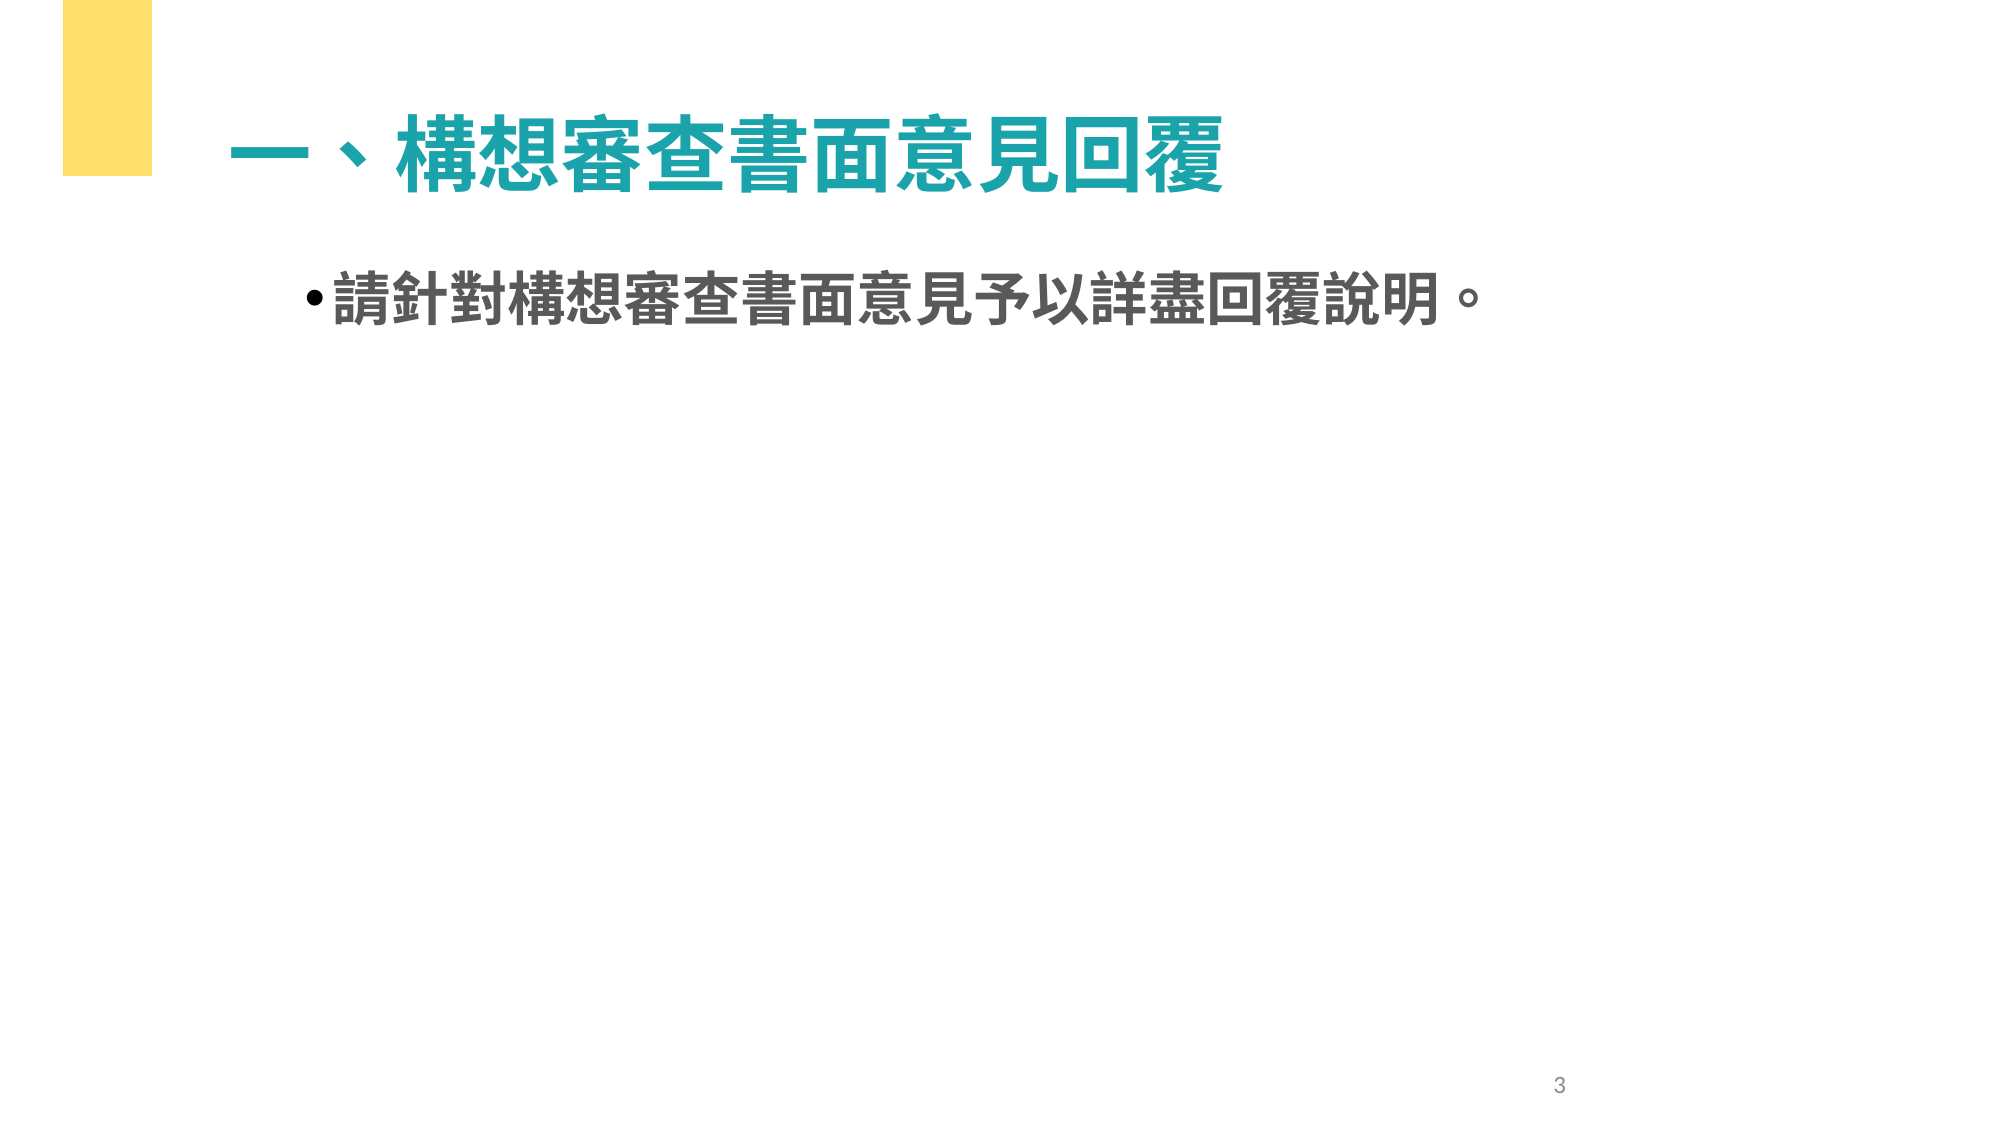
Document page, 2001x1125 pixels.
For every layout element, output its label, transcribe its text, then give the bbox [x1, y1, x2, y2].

text_box 請針對構想審查書面意見予以詳盡回覆說明。 [289, 262, 1667, 764]
text_box 一、構想審查書面意見回覆 [213, 95, 1439, 283]
text_box [63, 0, 152, 176]
text_box 3 [1538, 1053, 1989, 1114]
